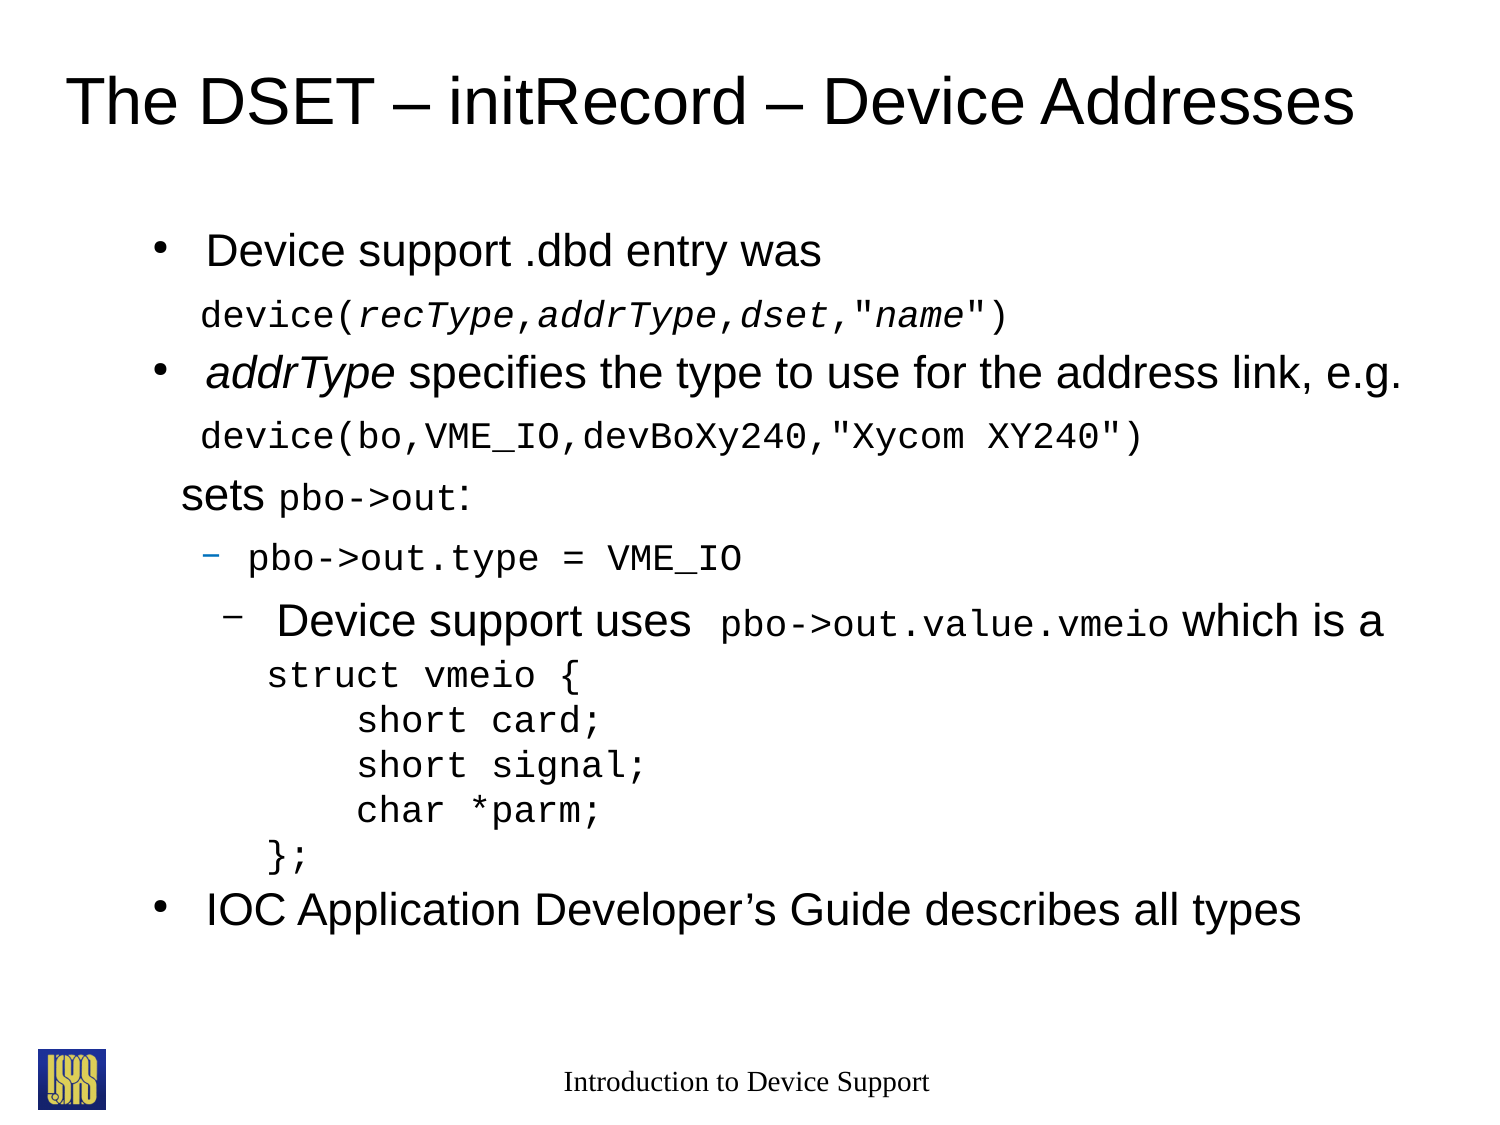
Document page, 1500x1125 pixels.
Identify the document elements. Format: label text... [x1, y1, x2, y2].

title The DSET – initRecord – Device Addresses [15, 57, 1426, 146]
picture [38, 1049, 106, 1110]
list Device support .dbd entry was device(recType,addrType,dset,"name") addrType specifies the type to use for the address link, e.g. device(bo,VME_IO,devBoXy240,"Xycom XY240") sets pbo->out: pbo->out.type = VME_IO Device support uses pbo->out.value.vmeio which is a struct vmeio { short card; short signal; char *parm; }; IOC Application Developer’s Guide describes all types [120, 213, 1464, 1025]
